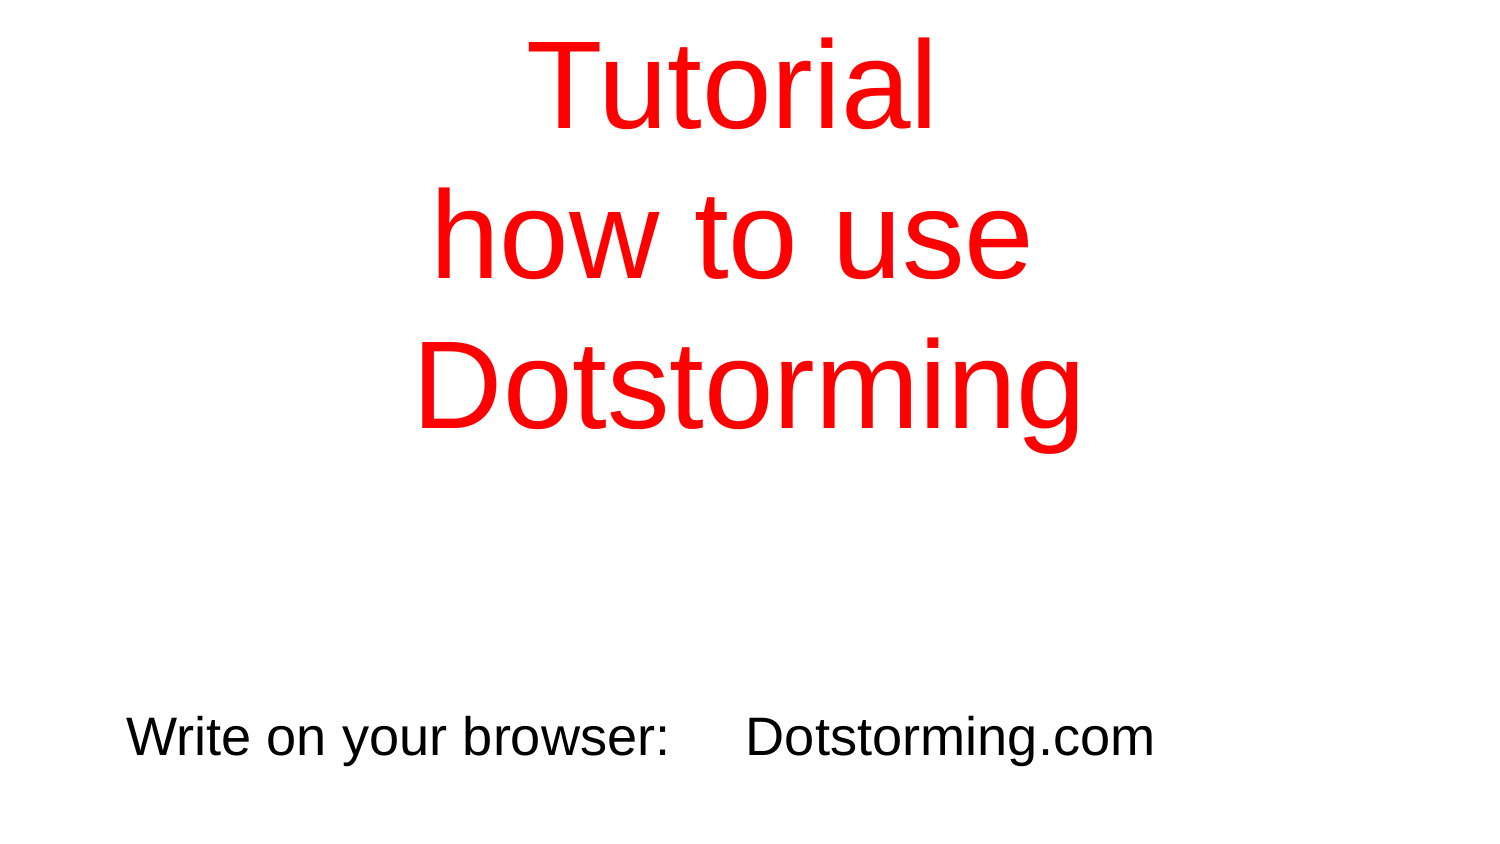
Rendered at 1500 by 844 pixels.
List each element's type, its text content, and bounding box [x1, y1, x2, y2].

title Tutorial how to use Dotstorming [51, 132, 1449, 469]
text_box Write on your browser: Dotstorming.com [111, 685, 1277, 822]
